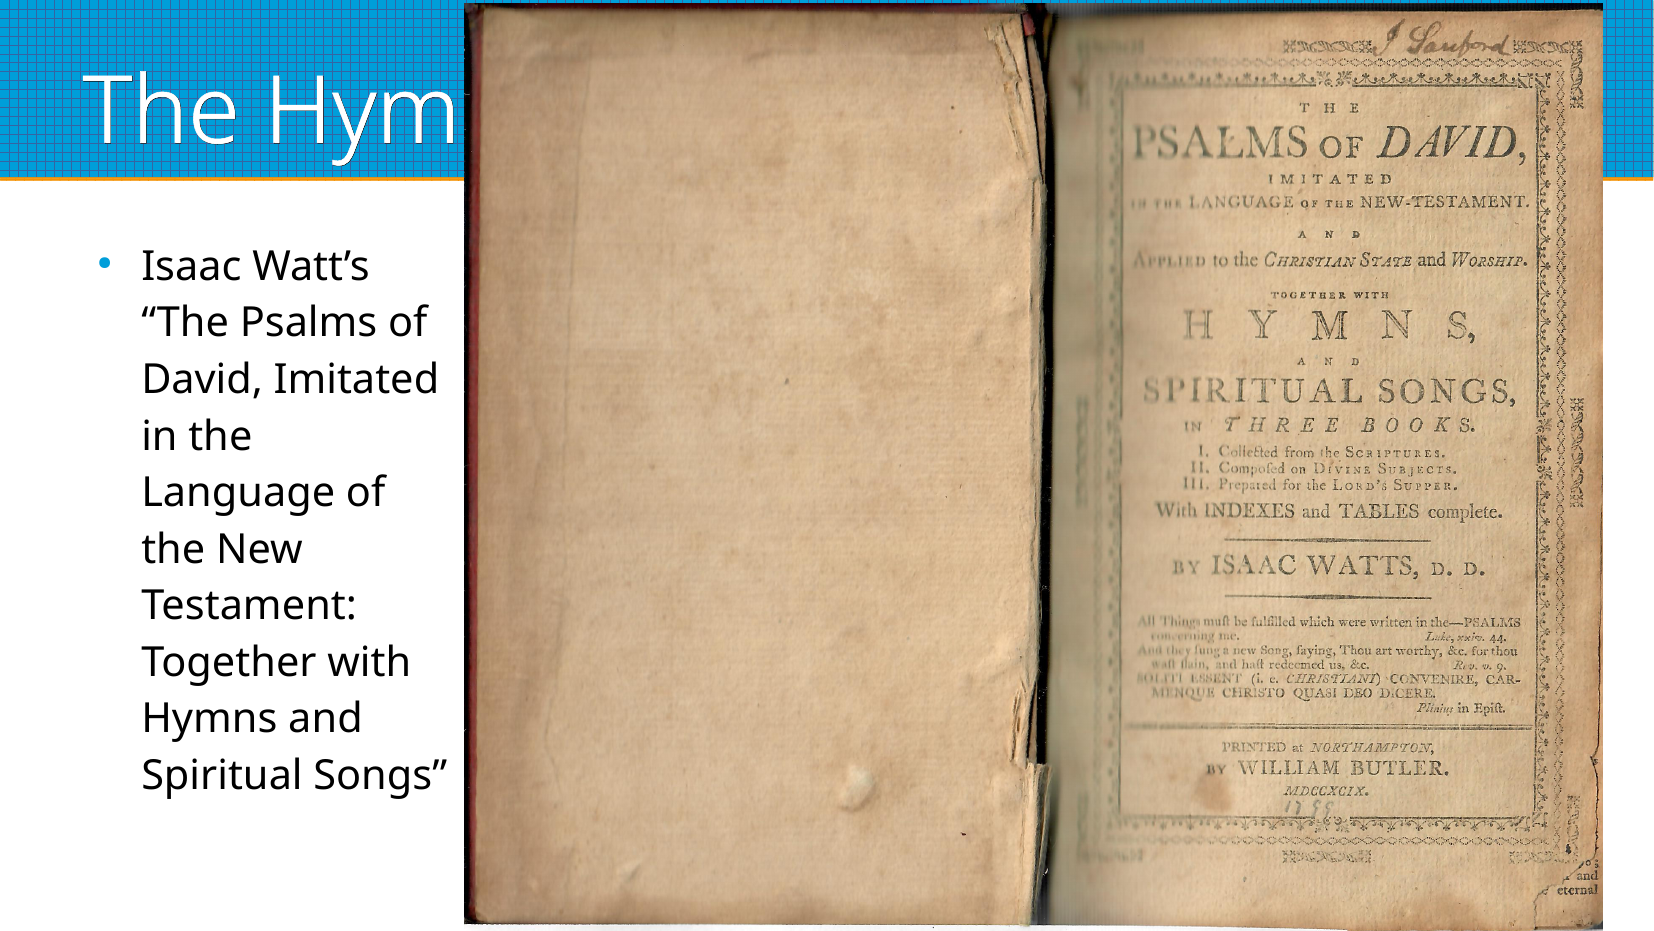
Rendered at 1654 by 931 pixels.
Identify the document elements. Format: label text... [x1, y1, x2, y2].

list Isaac Watt’s “The Psalms of David, Imitated in the Language of the New Testament: Together with Hymns and Spiritual Songs” [82, 236, 451, 863]
title The Hymnal & Miscellany [82, 14, 464, 171]
picture [464, 4, 1603, 931]
